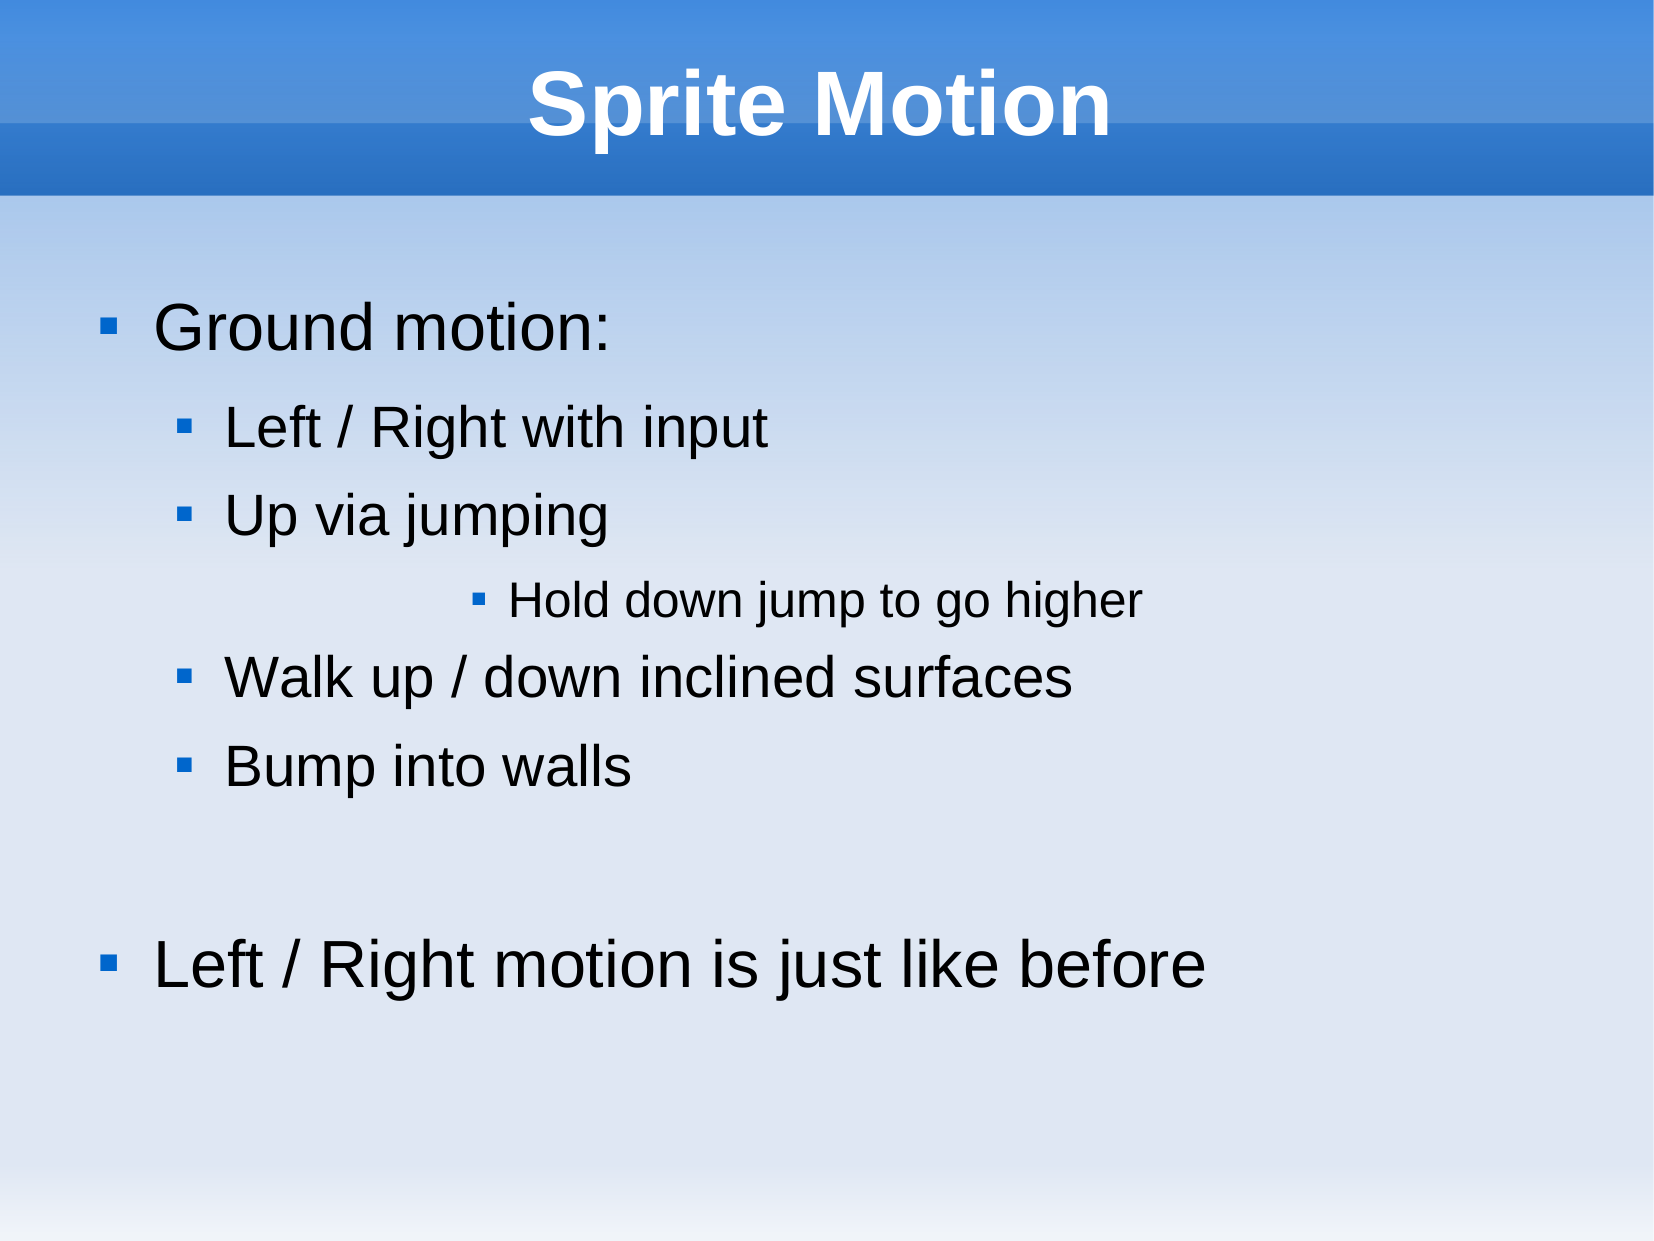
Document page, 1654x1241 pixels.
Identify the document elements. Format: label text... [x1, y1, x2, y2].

picture [0, 0, 1654, 1241]
list Ground motion: Left / Right with input Up via jumping Hold down jump to go higher Walk up / down inclined surfaces Bump into walls Left / Right motion is just like before [82, 290, 1571, 1182]
title Sprite Motion [76, 0, 1565, 208]
